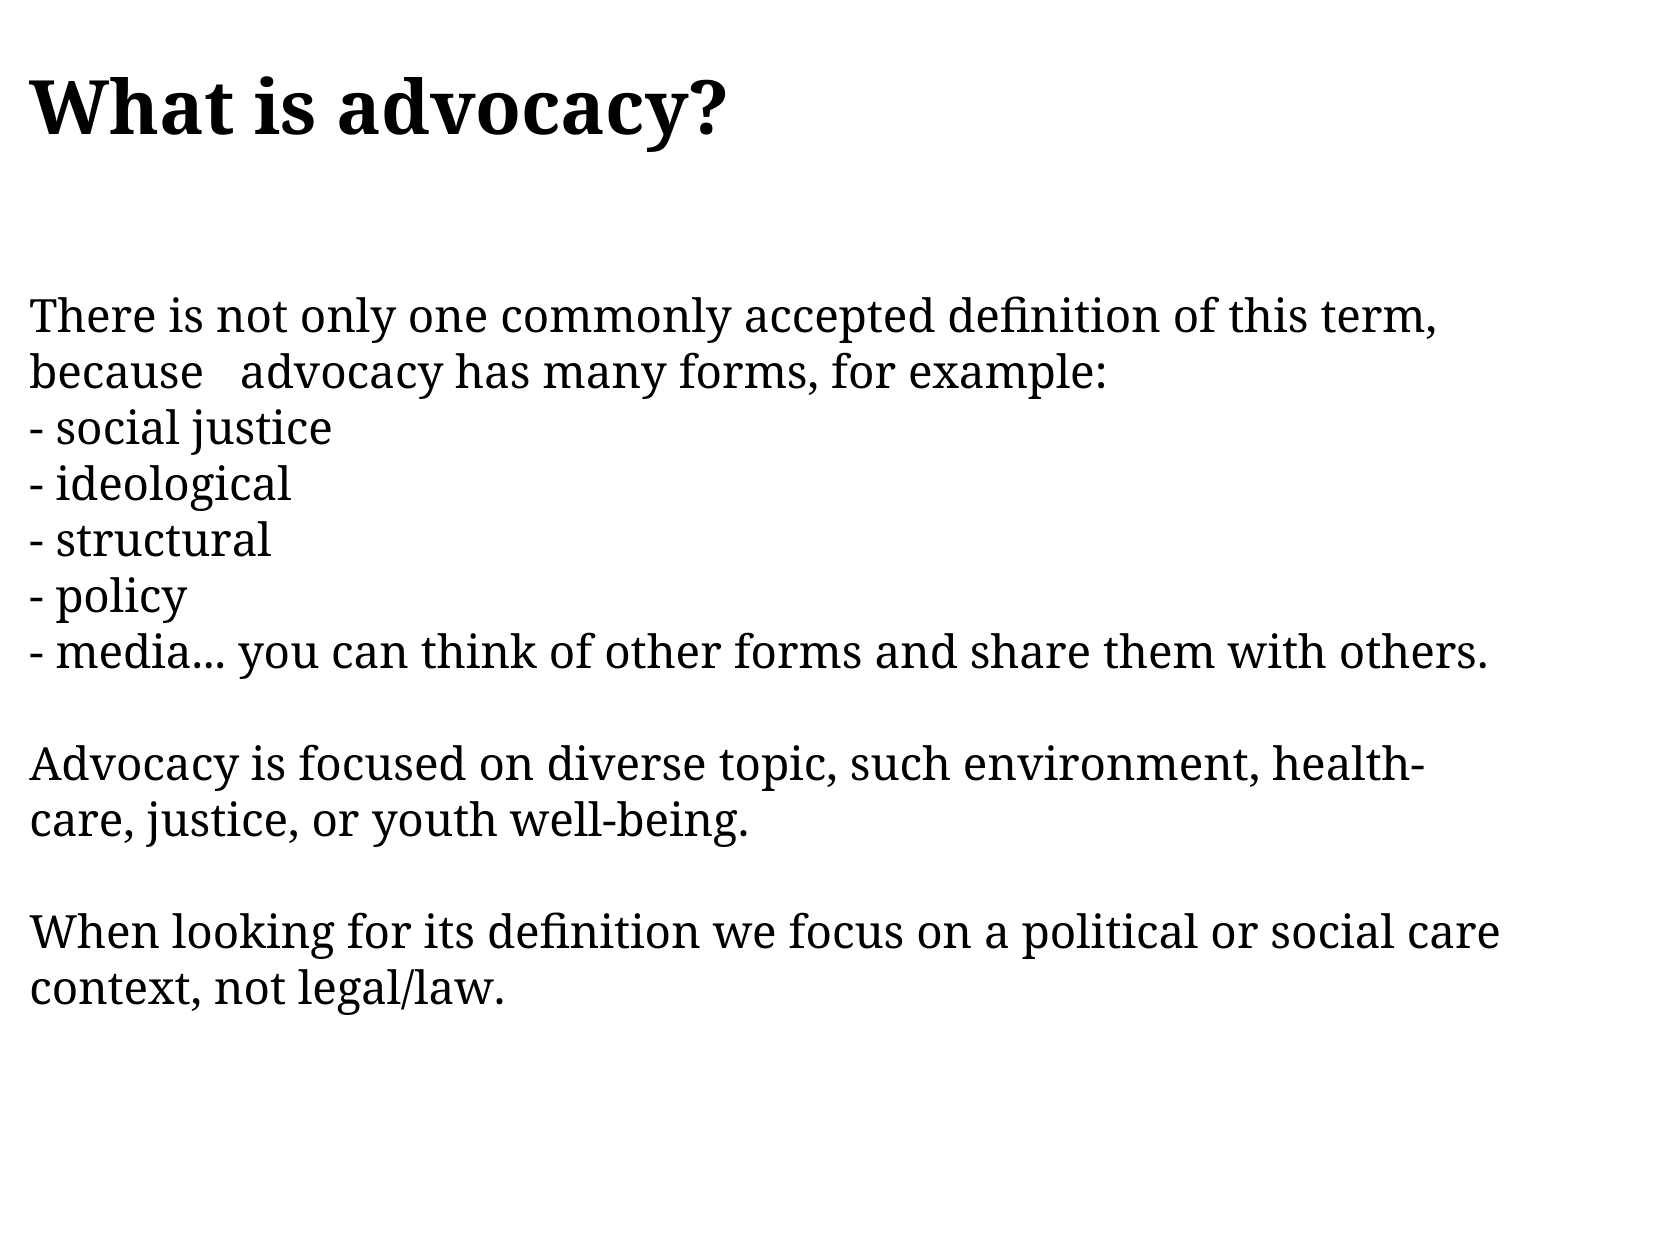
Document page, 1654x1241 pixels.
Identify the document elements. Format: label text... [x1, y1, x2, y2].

title What is advocacy? [29, 0, 1518, 206]
text_box There is not only one commonly accepted definition of this term, because advocacy has many forms, for example: - social justice - ideological - structural - policy - media... you can think of other forms and share them with others. Advocacy is focused on diverse topic, such environment, health-care, justice, or youth well-being. When looking for its definition we focus on a political or social care context, not legal/law. [29, 206, 1518, 1093]
